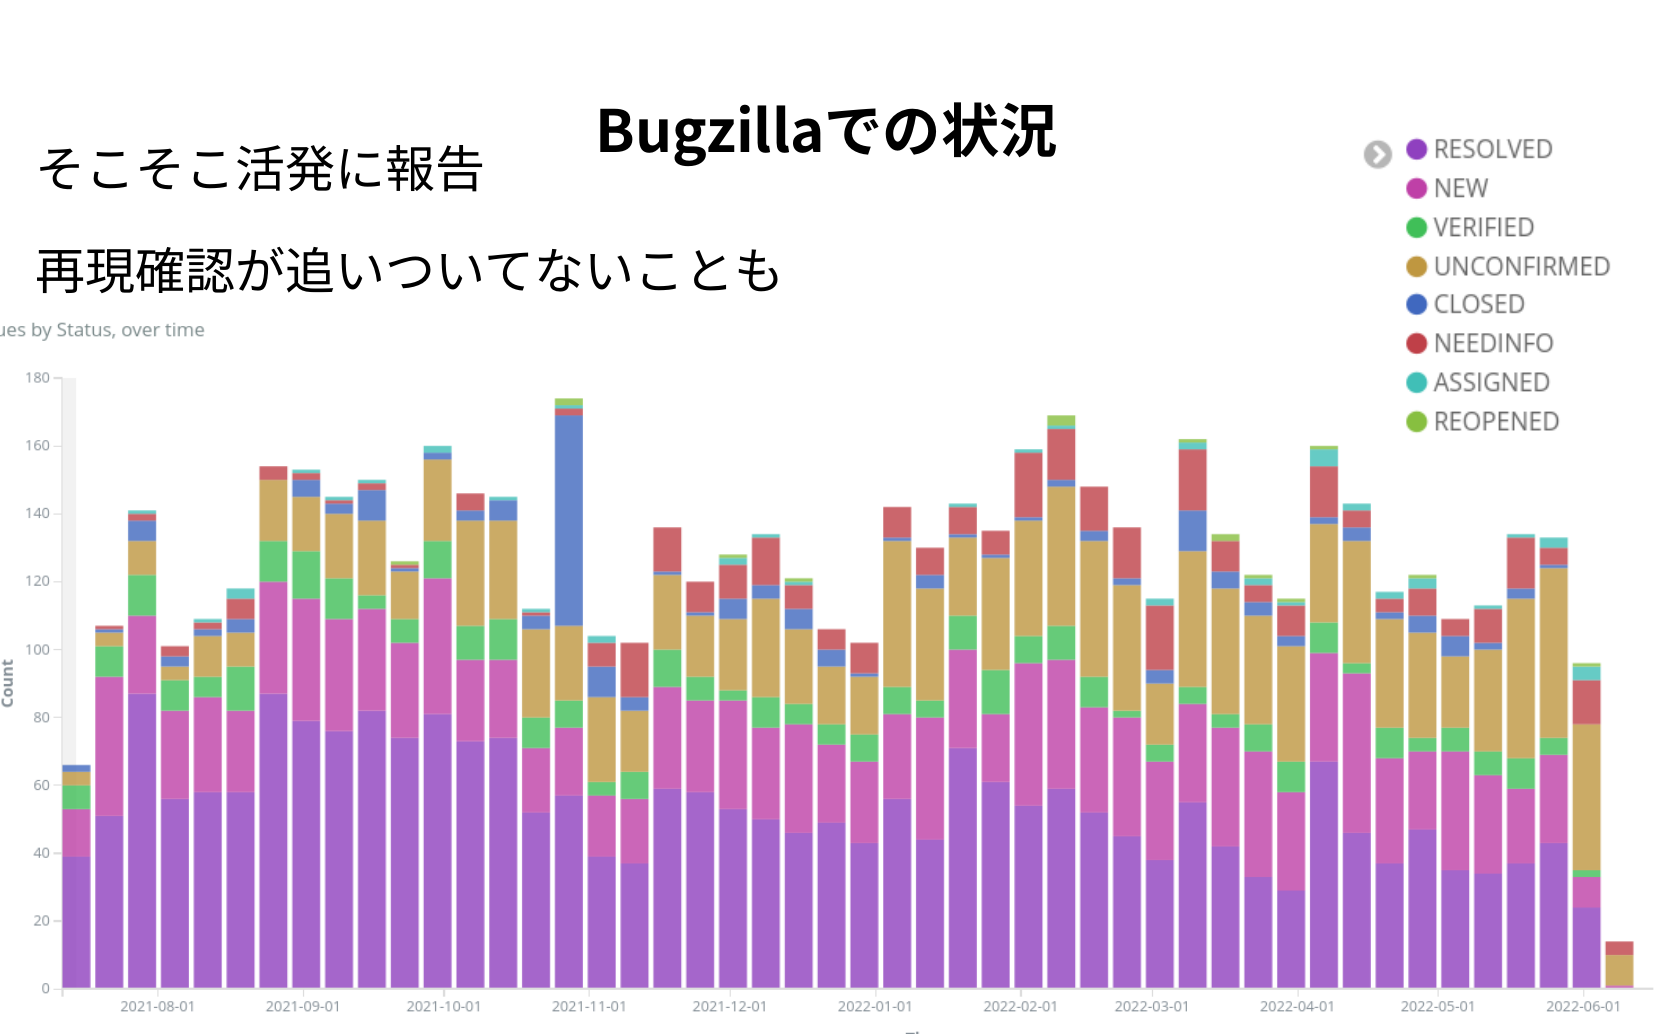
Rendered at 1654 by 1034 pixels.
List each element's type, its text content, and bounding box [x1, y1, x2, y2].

picture [0, 116, 1654, 1034]
list そこそこ活発に報告 再現確認が追いついてないことも [0, 129, 1358, 307]
title Bugzillaでの状況 [82, 41, 1571, 129]
